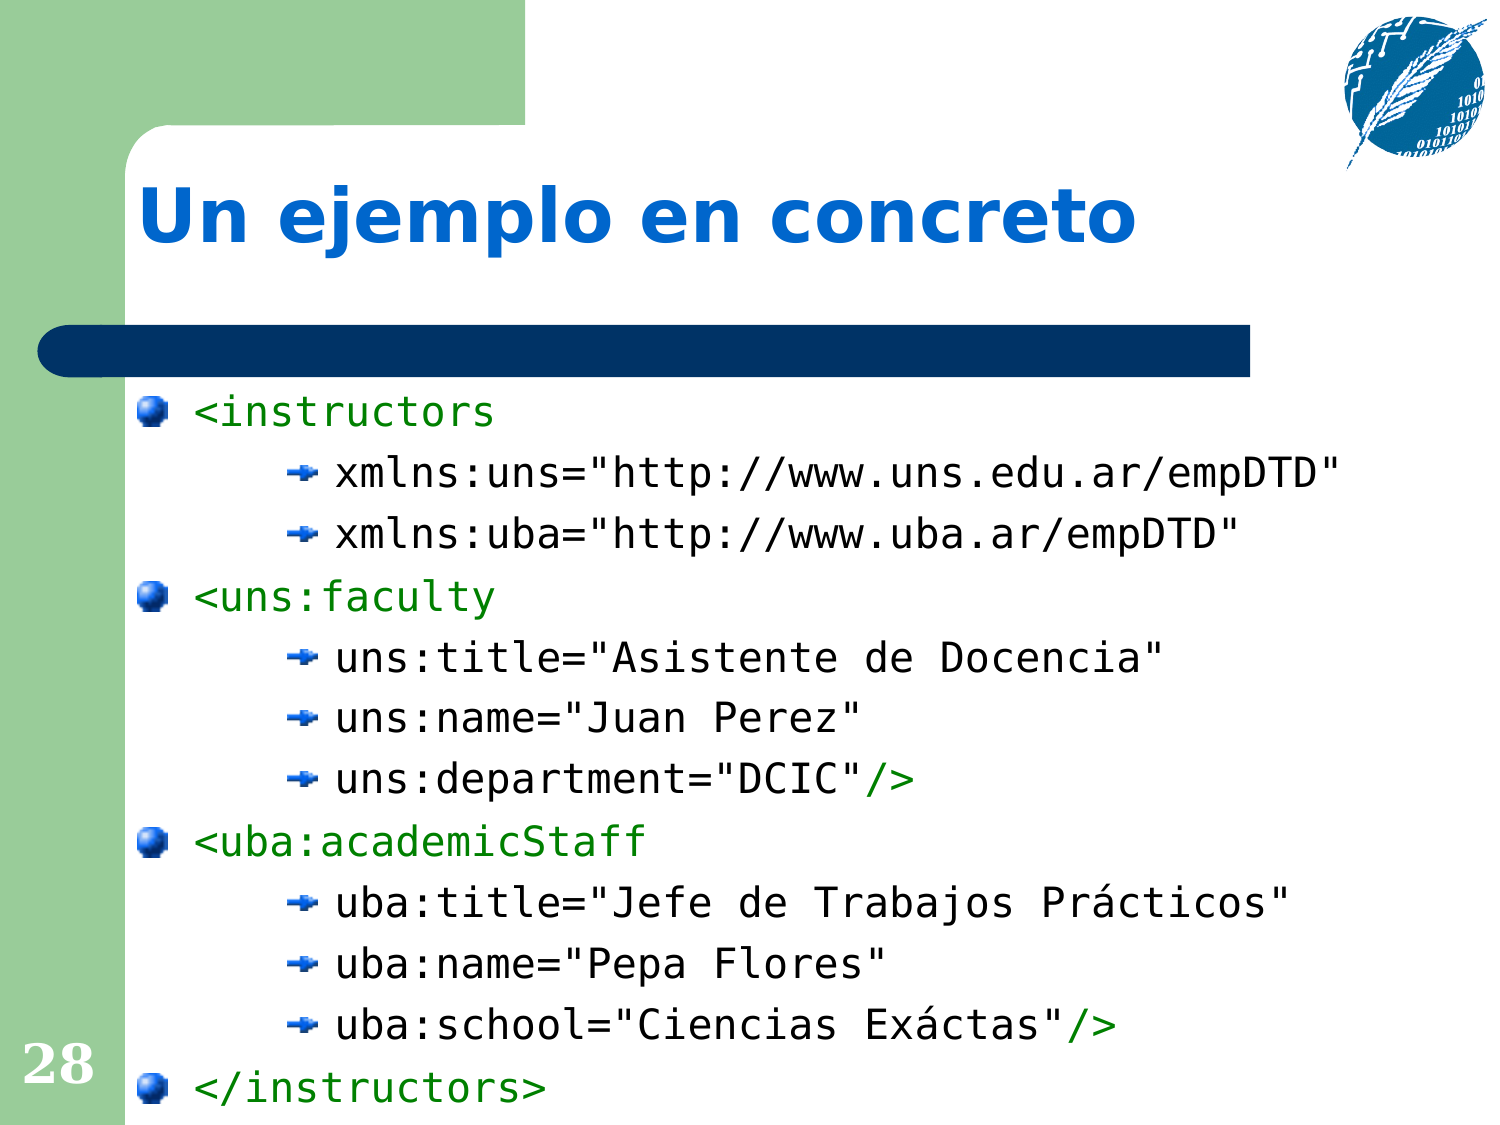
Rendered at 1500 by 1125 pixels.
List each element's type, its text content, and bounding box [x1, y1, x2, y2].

picture [1433, 139, 1440, 147]
title Un ejemplo en concreto [136, 136, 1414, 301]
list <instructors xmlns:uns="http://www.uns.edu.ar/empDTD" xmlns:uba="http://www.uba.ar/empDTD" <uns:faculty uns:title="Asistente de Docencia" uns:name="Juan Perez" uns:department="DCIC"/> <uba:academicStaff uba:title="Jefe de Trabajos Prácticos" uba:name="Pepa Flores" uba:school="Ciencias Exáctas"/> </instructors> [137, 387, 1400, 1113]
picture [1341, 15, 1487, 172]
picture [1416, 140, 1425, 149]
picture [1427, 138, 1431, 148]
picture [1436, 127, 1450, 136]
